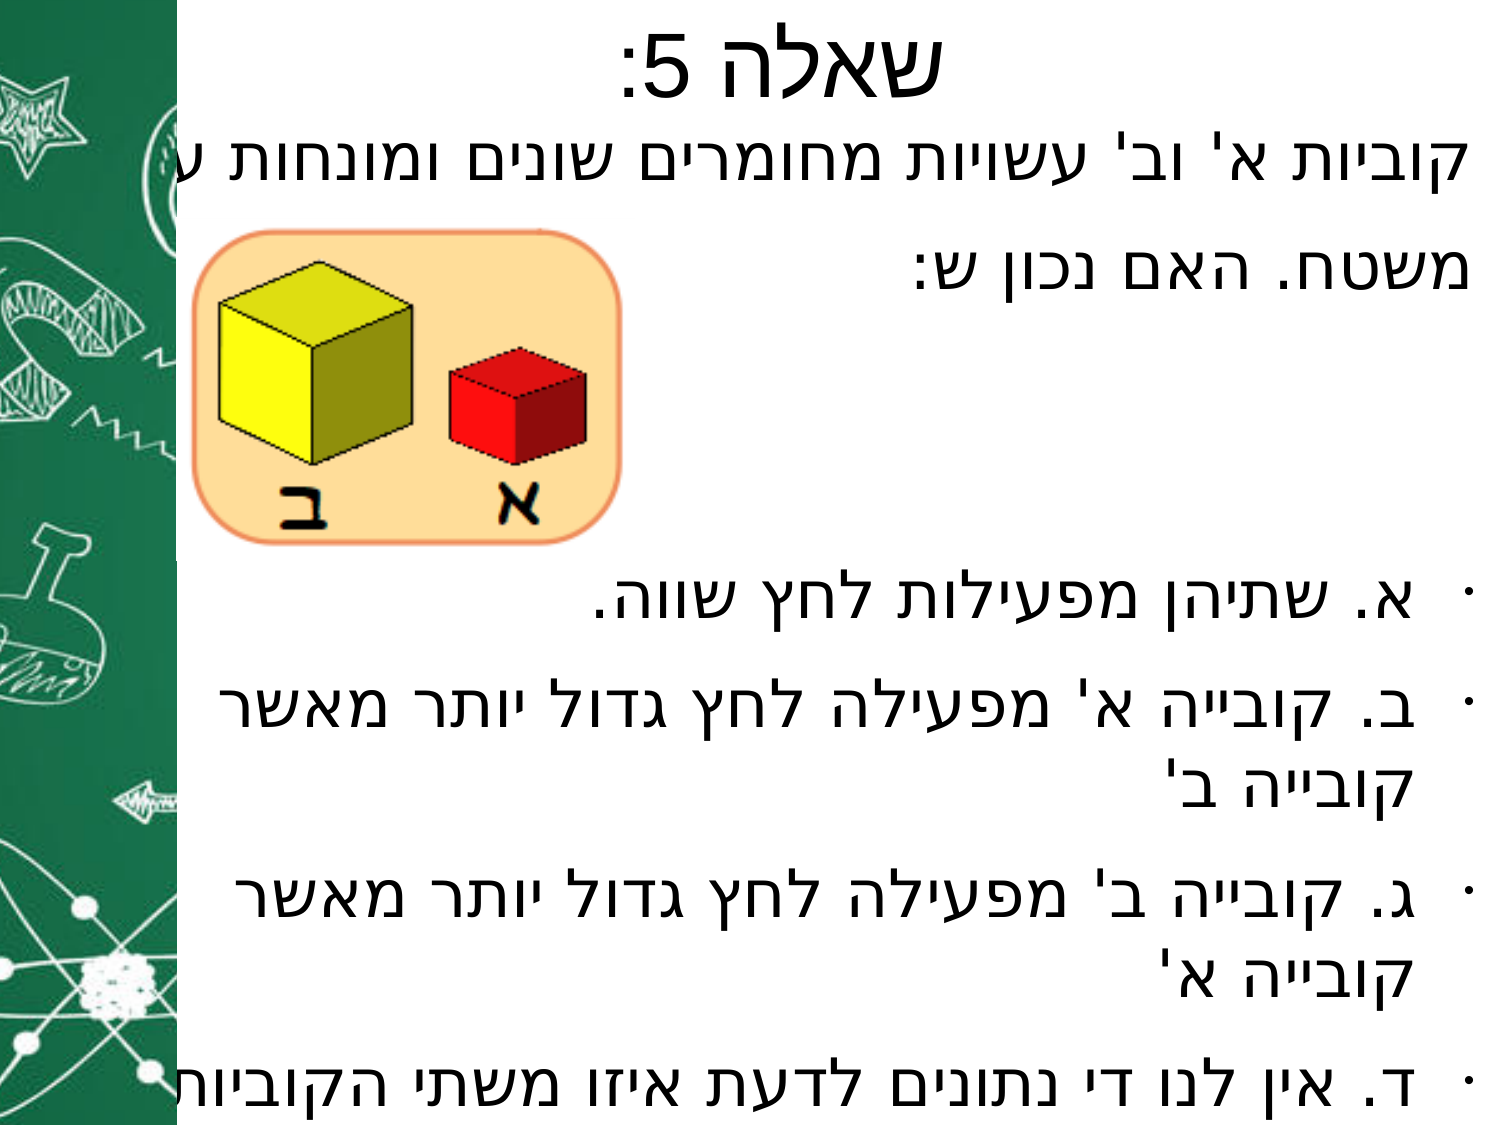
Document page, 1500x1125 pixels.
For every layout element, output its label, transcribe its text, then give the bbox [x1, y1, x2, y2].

title שאלה 5: [177, 0, 1457, 106]
picture [0, 0, 635, 1125]
list קוביות א' וב' עשויות מחומרים שונים ומונחות על משטח. האם נכון ש: א. שתיהן מפעילות לחץ שווה. ב. קובייה א' מפעילה לחץ גדול יותר מאשר קובייה ב' ג. קובייה ב' מפעילה לחץ גדול יותר מאשר קובייה א' ד. אין לנו די נתונים לדעת איזו משתי הקוביות מפעילה לחץ גדול יותר. [177, 106, 1490, 1016]
